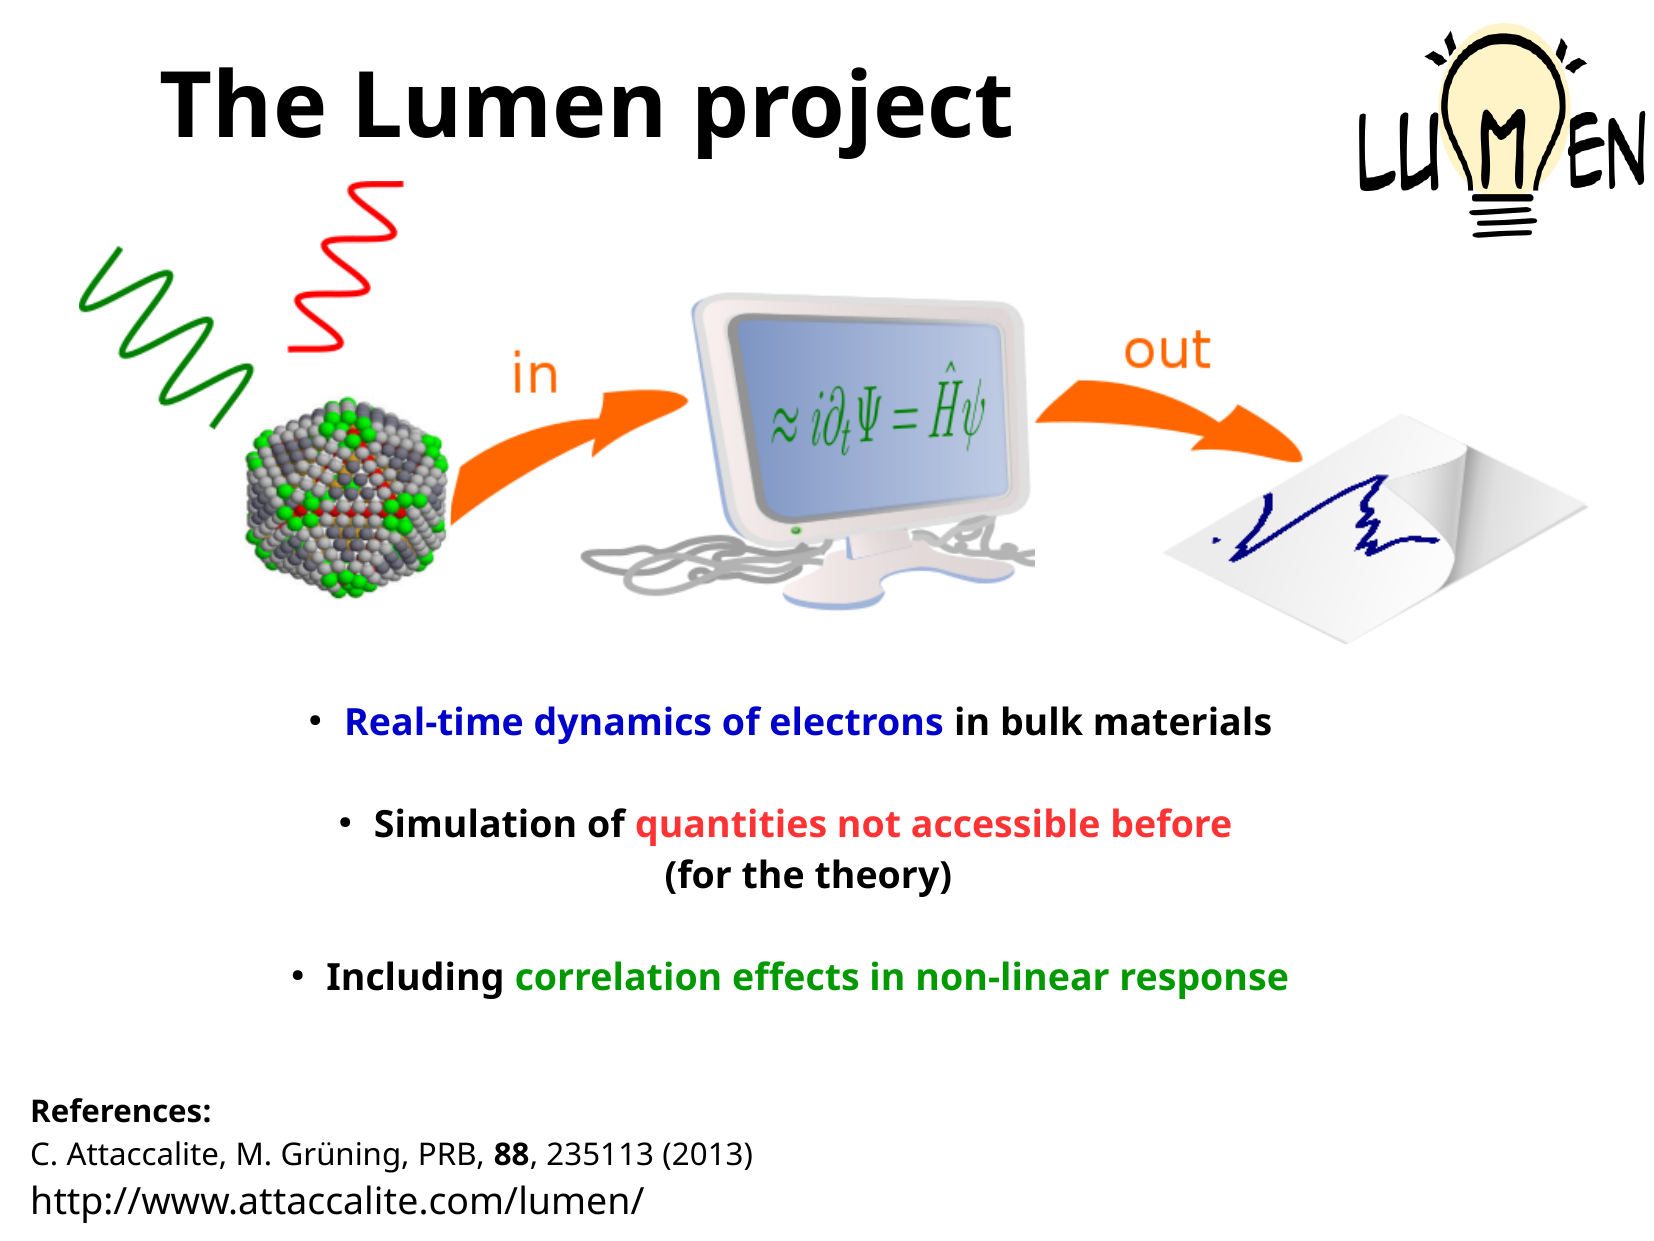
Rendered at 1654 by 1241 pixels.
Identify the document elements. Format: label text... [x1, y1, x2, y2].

picture [79, 181, 1589, 646]
text_box Real-time dynamics of electrons in bulk materials Simulation of quantities not accessible before (for the theory) Including correlation effects in non-linear response [48, 688, 1534, 1073]
title The Lumen project [50, 26, 1126, 178]
text_box References: C. Attaccalite, M. Grüning, PRB, 88, 235113 (2013) http://www.attaccalite.com/lumen/ [15, 1081, 1156, 1241]
picture [1350, 14, 1654, 246]
